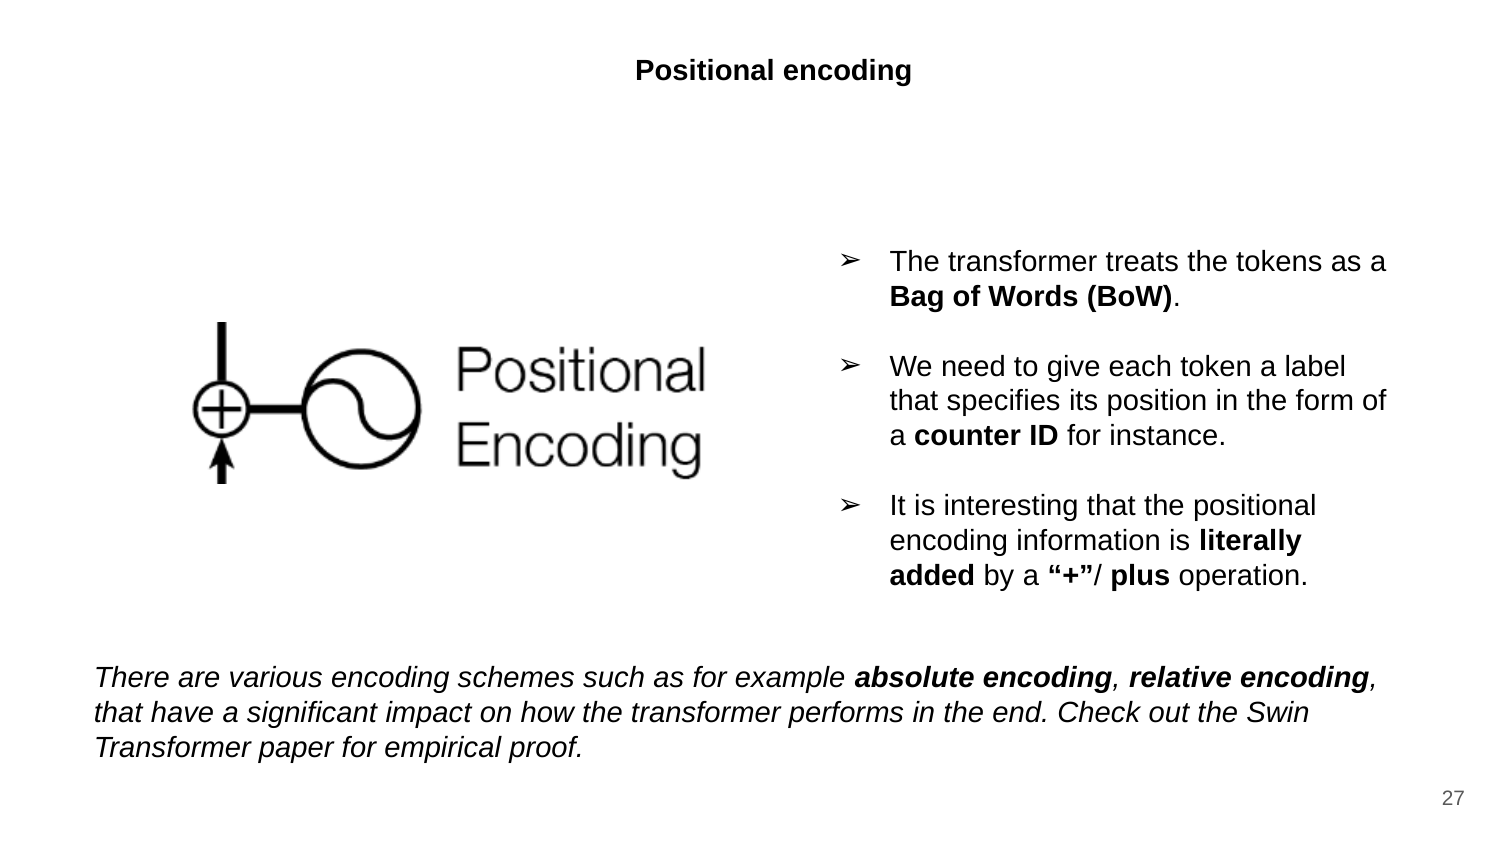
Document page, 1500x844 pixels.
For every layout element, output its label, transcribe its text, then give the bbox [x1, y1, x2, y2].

text_box There are various encoding schemes such as for example absolute encoding, relative encoding, that have a significant impact on how the transformer performs in the end. Check out the Swin Transformer paper for empirical proof. [78, 643, 1422, 777]
slide_number <number> [1389, 764, 1480, 830]
text_box Positional encoding [620, 36, 1220, 106]
picture [130, 322, 727, 484]
text_box The transformer treats the tokens as a Bag of Words (BoW). We need to give each token a label that specifies its position in the form of a counter ID for instance. It is interesting that the positional encoding information is literally added by a “+”/ plus operation. [799, 226, 1410, 643]
